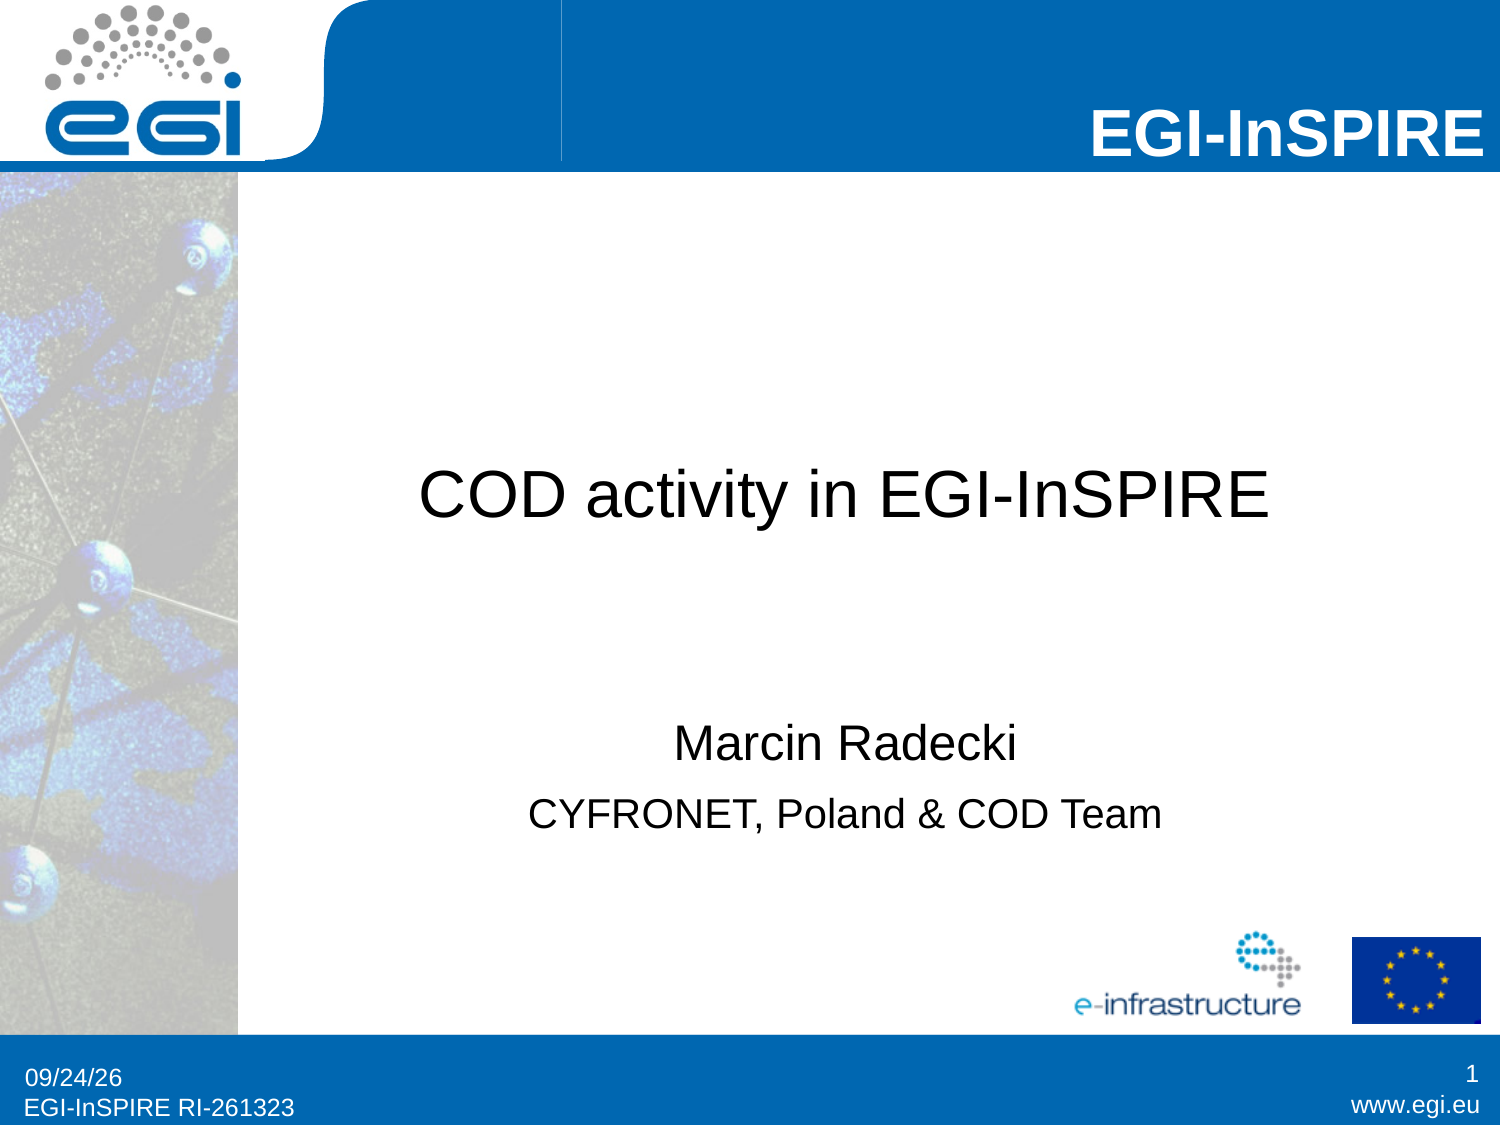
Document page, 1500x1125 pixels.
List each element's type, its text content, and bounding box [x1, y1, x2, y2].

text_box <numer> [1144, 1042, 1495, 1103]
picture [0, 172, 238, 1034]
picture [1352, 937, 1481, 1024]
text_box 09/15/10 [10, 1046, 361, 1107]
subtitle COD activity in EGI-InSPIRE Marcin Radecki CYFRONET, Poland & COD Team [265, 442, 1426, 886]
picture [0, 0, 265, 161]
picture [1069, 925, 1307, 1022]
title [348, 0, 1471, 216]
